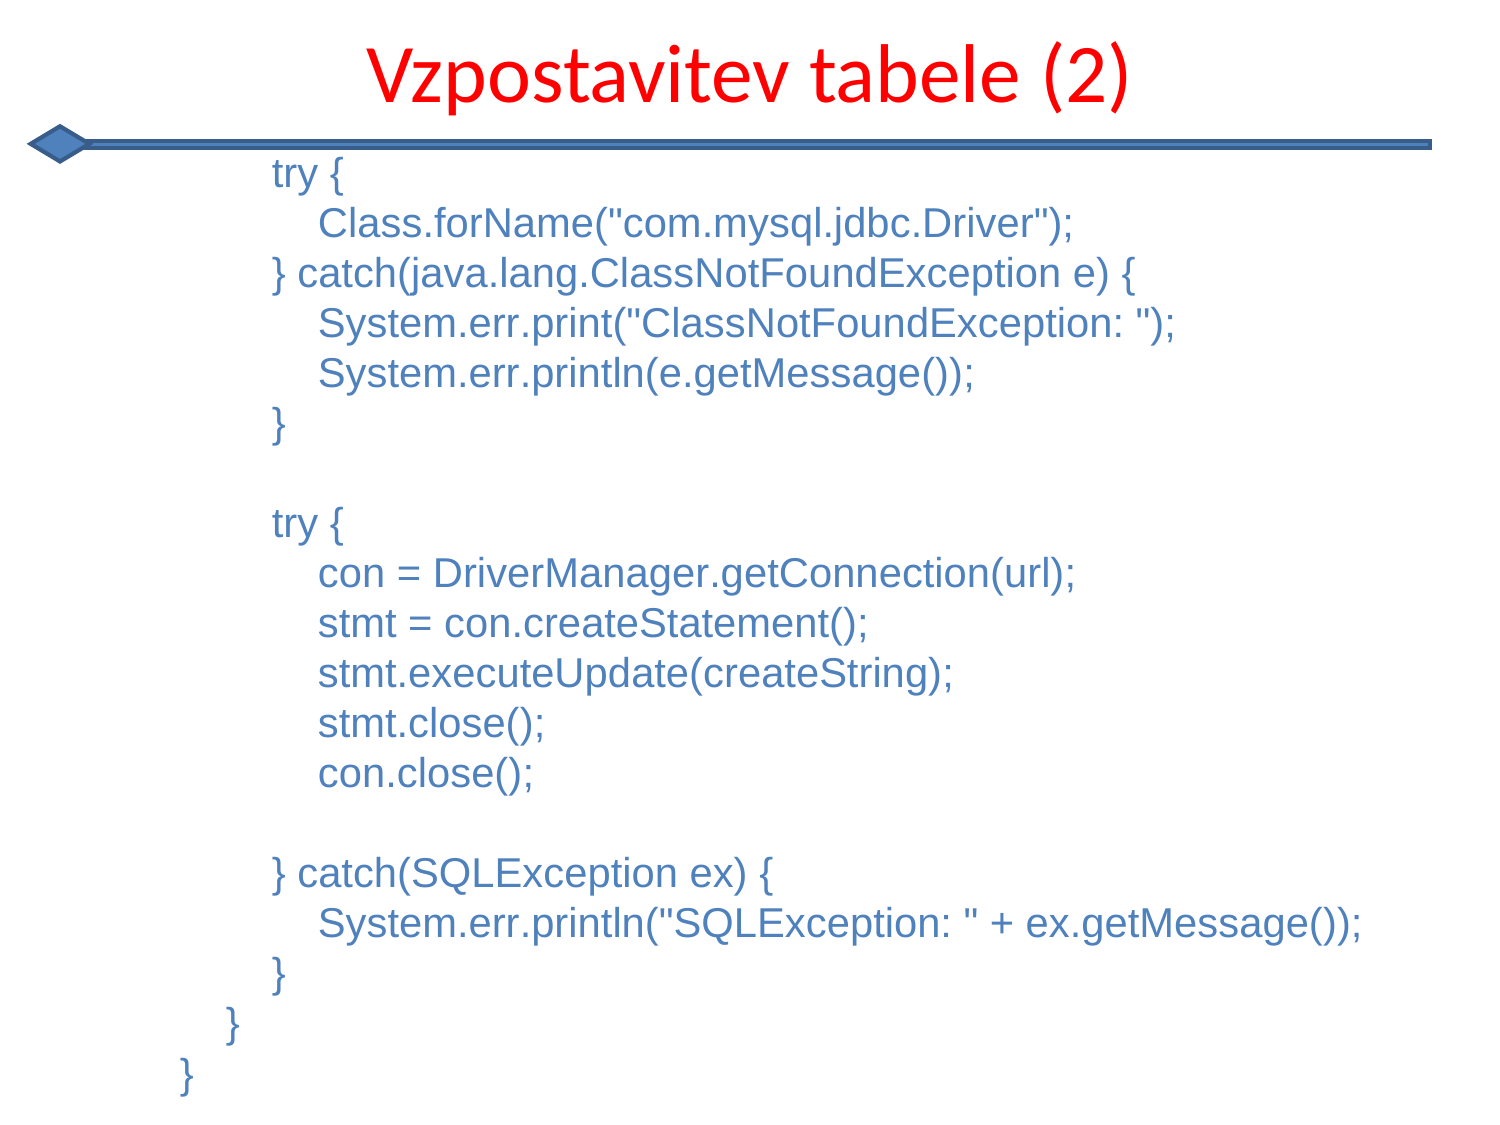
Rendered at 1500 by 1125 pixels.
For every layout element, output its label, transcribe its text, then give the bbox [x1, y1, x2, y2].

title Vzpostavitev tabele (2) [75, 0, 1426, 138]
text_box try { Class.forName("com.mysql.jdbc.Driver"); } catch(java.lang.ClassNotFoundException e) { System.err.print("ClassNotFoundException: "); System.err.println(e.getMessage()); } try { con = DriverManager.getConnection(url); stmt = con.createStatement(); stmt.executeUpdate(createString); stmt.close(); con.close(); } catch(SQLException ex) { System.err.println("SQLException: " + ex.getMessage()); } } } [165, 138, 1379, 1105]
